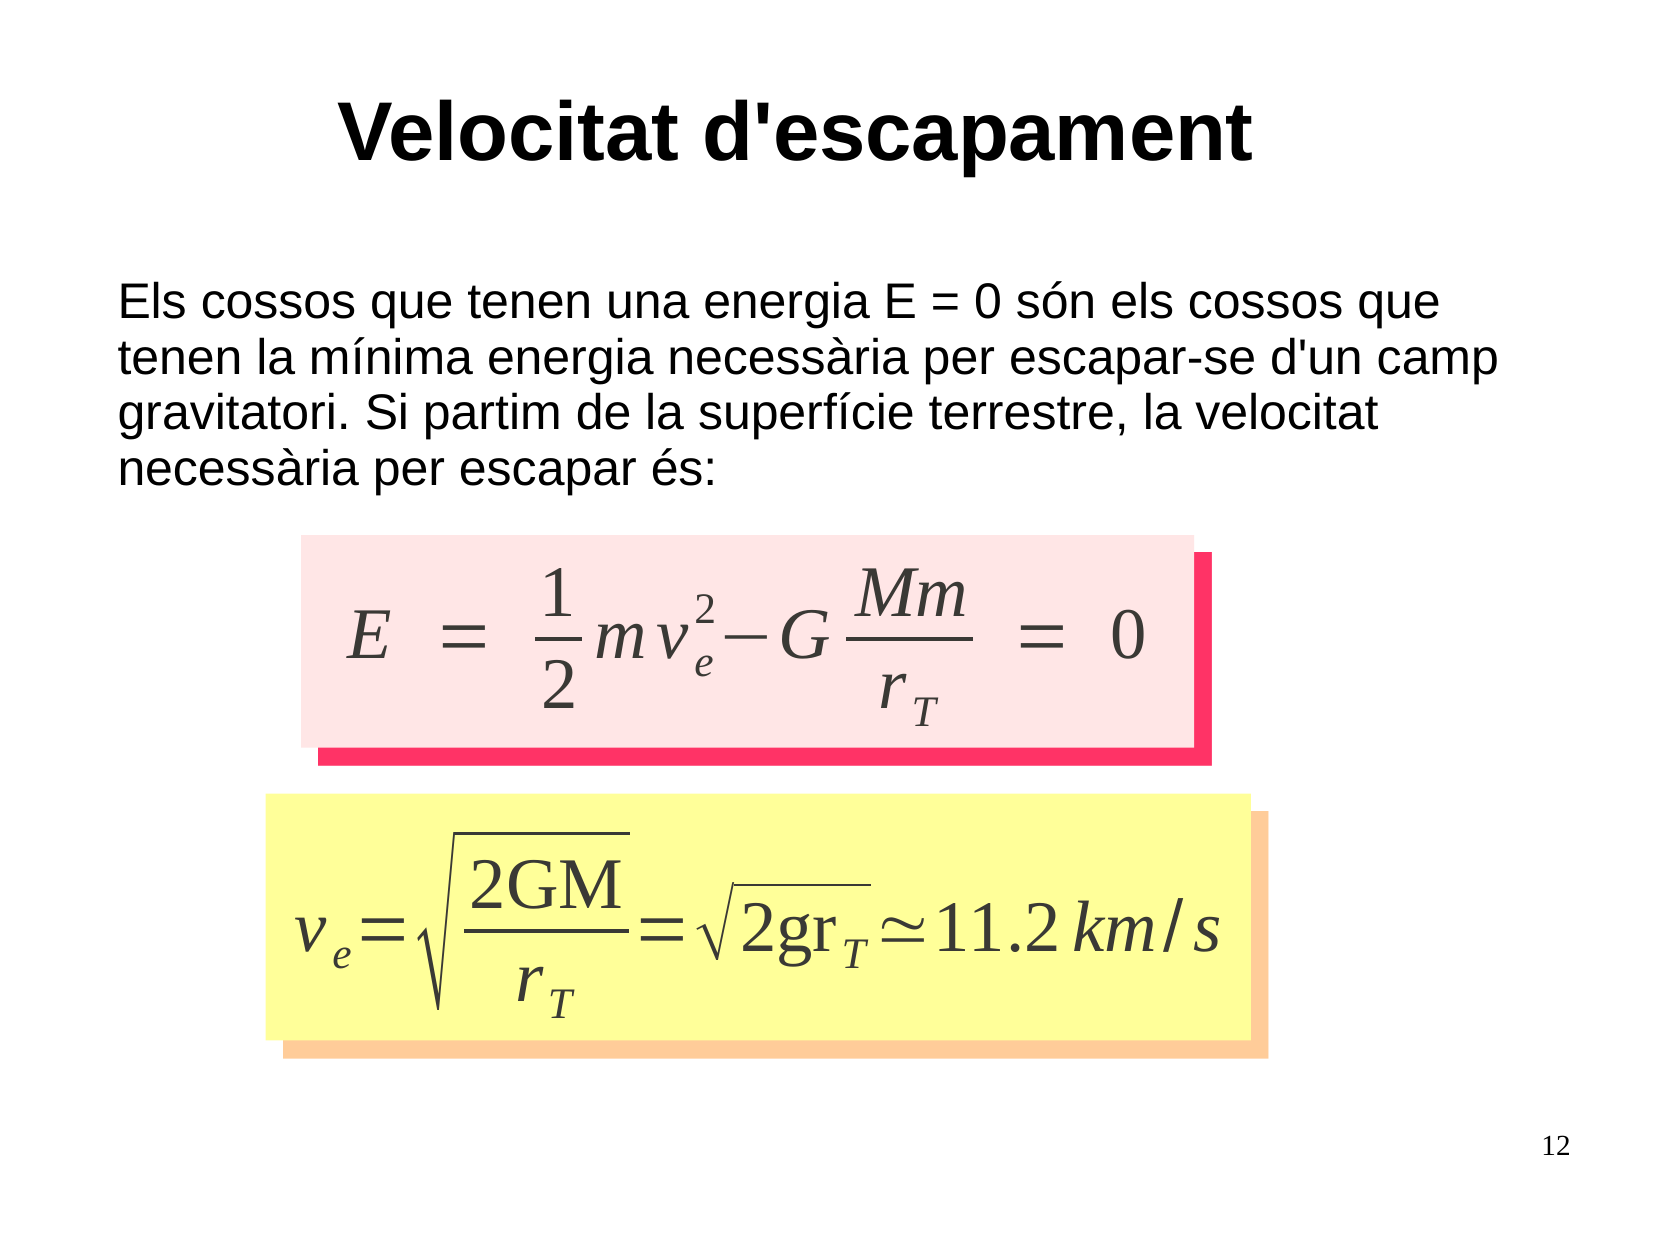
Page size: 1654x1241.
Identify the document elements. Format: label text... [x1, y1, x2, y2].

chart [336, 552, 1154, 736]
text_box Els cossos que tenen una energia E = 0 són els cossos que tenen la mínima energia necessària per escapar-se d'un camp gravitatori. Si partim de la superfície terrestre, la velocitat necessària per escapar és: [102, 265, 1563, 532]
text_box [301, 535, 1195, 748]
text_box Velocitat d'escapament [322, 77, 1280, 220]
chart [287, 829, 1228, 1027]
text_box [265, 793, 1251, 1041]
